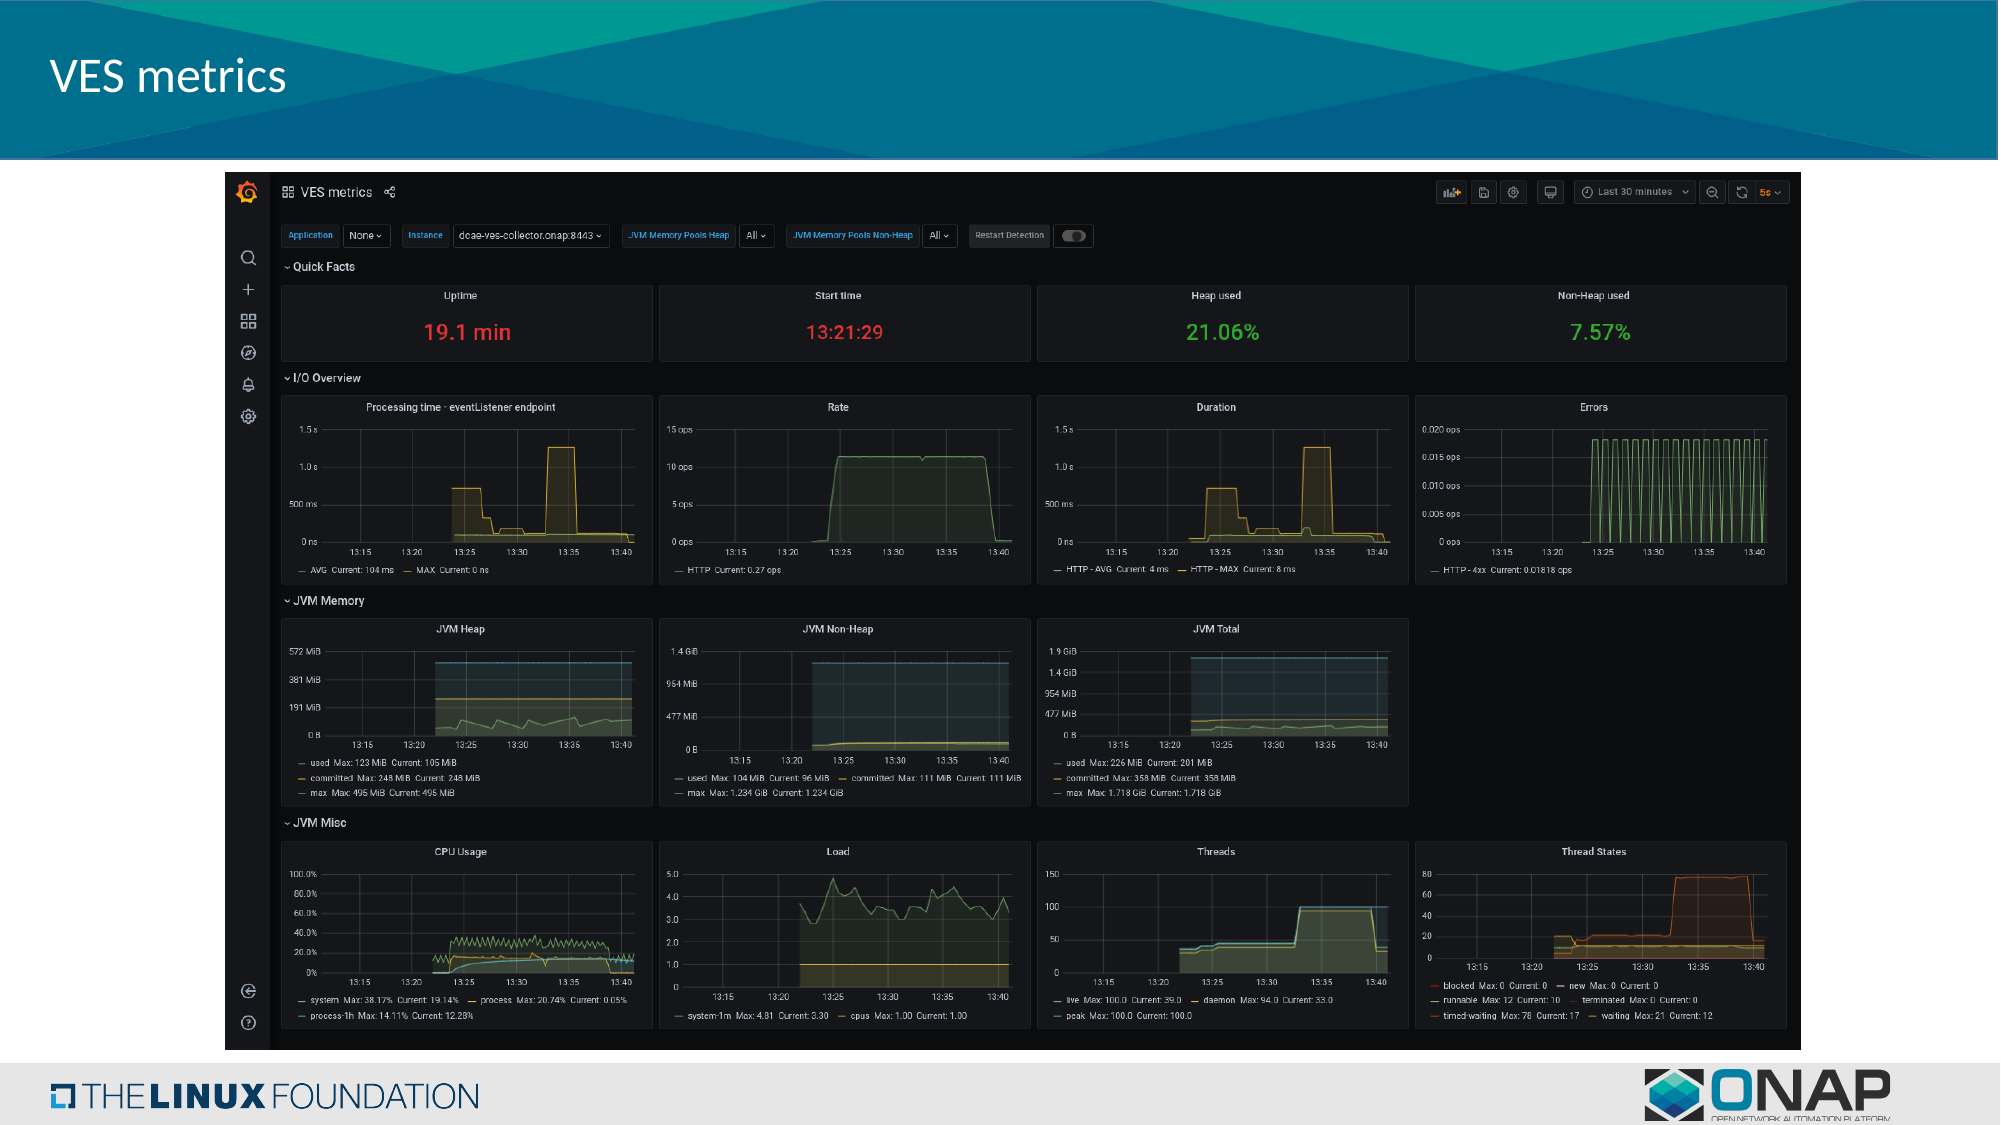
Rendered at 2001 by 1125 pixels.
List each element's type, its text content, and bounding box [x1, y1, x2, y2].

title VES metrics [34, 0, 1923, 158]
picture [225, 172, 1801, 1051]
picture [51, 1083, 478, 1109]
